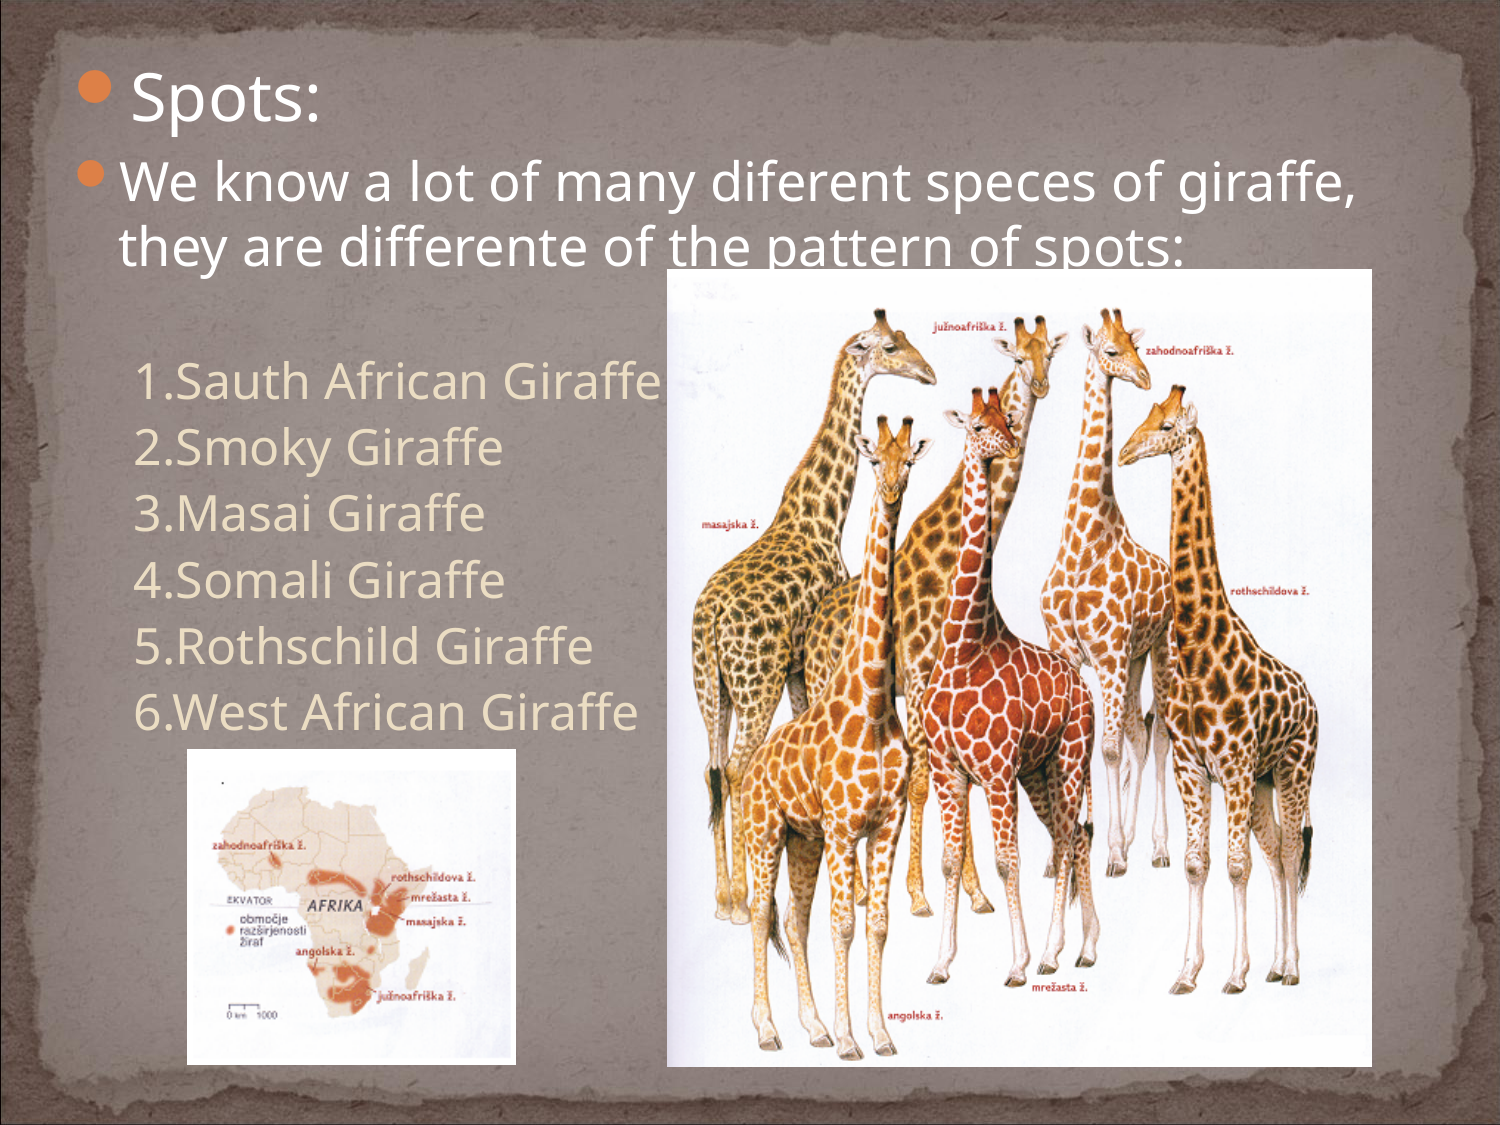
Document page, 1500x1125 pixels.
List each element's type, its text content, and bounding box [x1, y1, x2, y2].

picture [0, 0, 1500, 1125]
list Spots: We know a lot of many diferent speces of giraffe, they are differente of the pattern of spots: 1.Sauth African Giraffe 2.Smoky Giraffe 3.Masai Giraffe 4.Somali Giraffe 5.Rothschild Giraffe 6.West African Giraffe [58, 46, 1409, 797]
